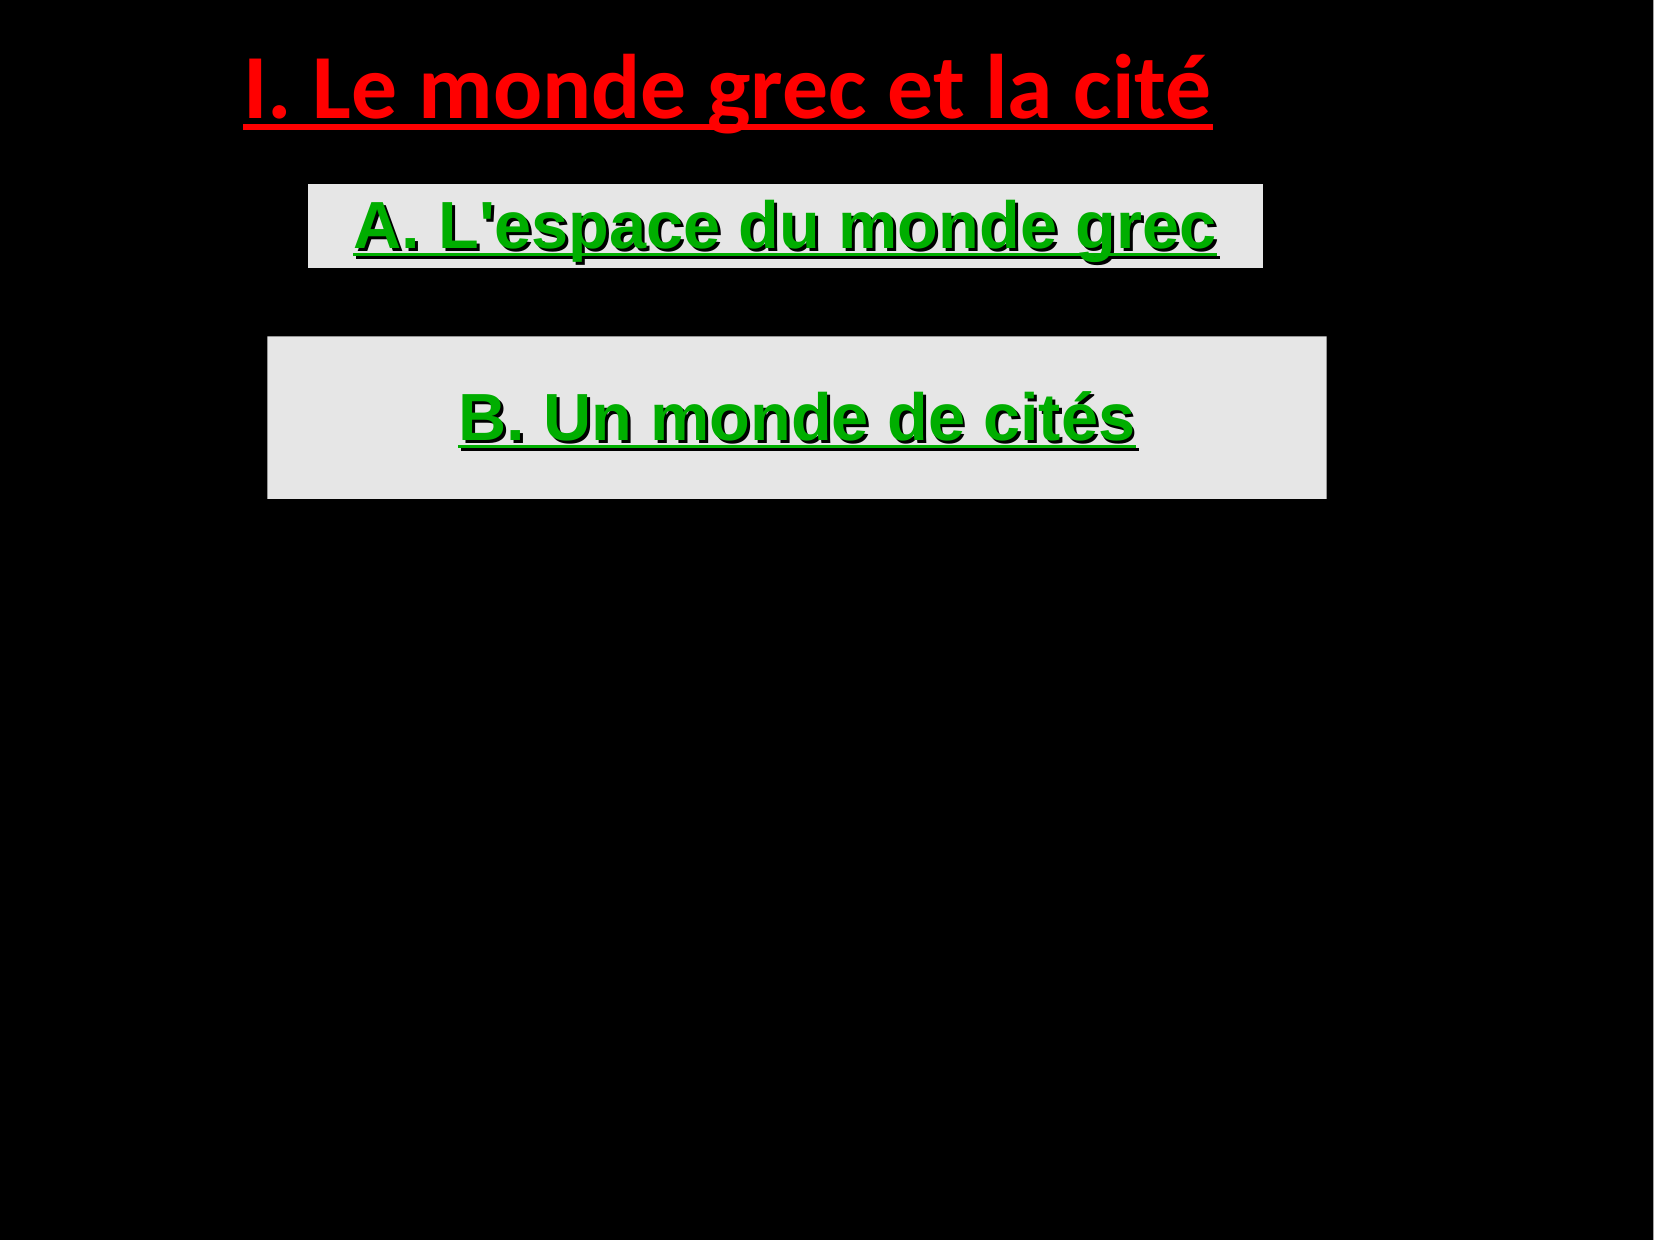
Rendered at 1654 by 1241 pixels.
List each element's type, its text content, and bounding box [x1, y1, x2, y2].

text_box I. Le monde grec et la cité [109, 42, 1347, 160]
text_box A. L'espace du monde grec [307, 183, 1264, 269]
text_box B. Un monde de cités [267, 336, 1327, 499]
